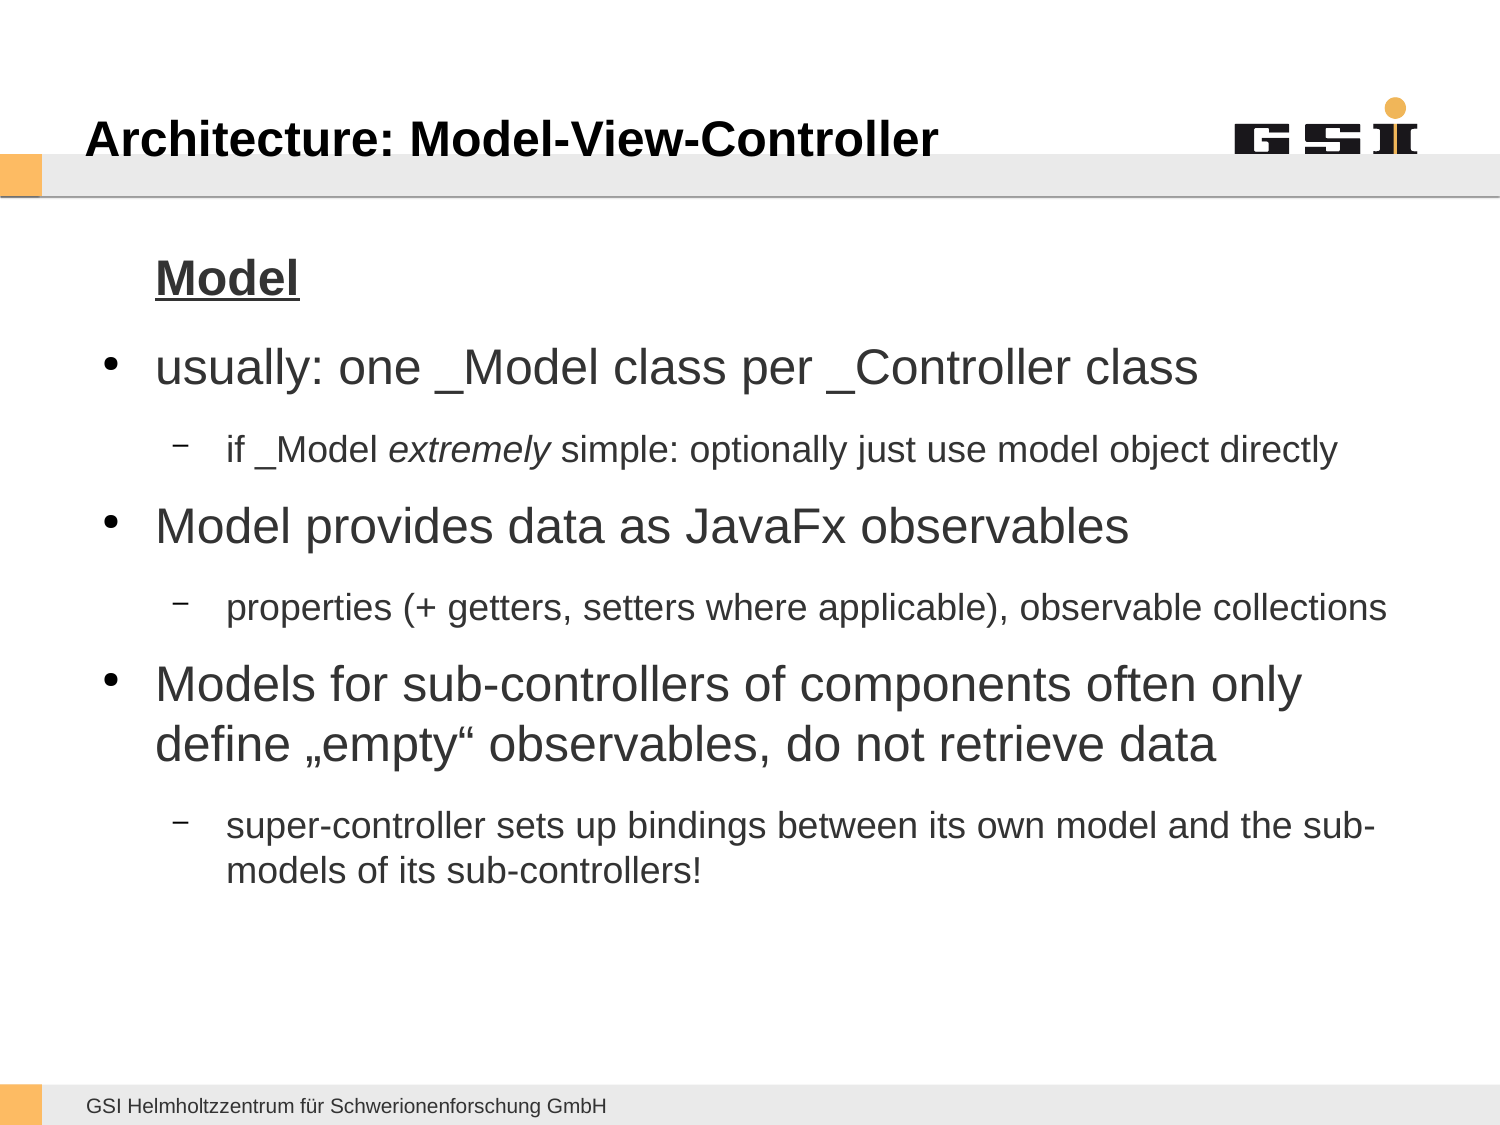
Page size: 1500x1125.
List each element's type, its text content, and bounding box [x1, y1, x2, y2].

list Model usually: one _Model class per _Controller class if _Model extremely simple: optionally just use model object directly Model provides data as JavaFx observables properties (+ getters, setters where applicable), observable collections Models for sub-controllers of components often only define „empty“ observables, do not retrieve data super-controller sets up bindings between its own model and the sub-models of its sub-controllers! [69, 237, 1417, 1043]
title Architecture: Model-View-Controller [69, 44, 986, 174]
picture [1233, 95, 1419, 154]
